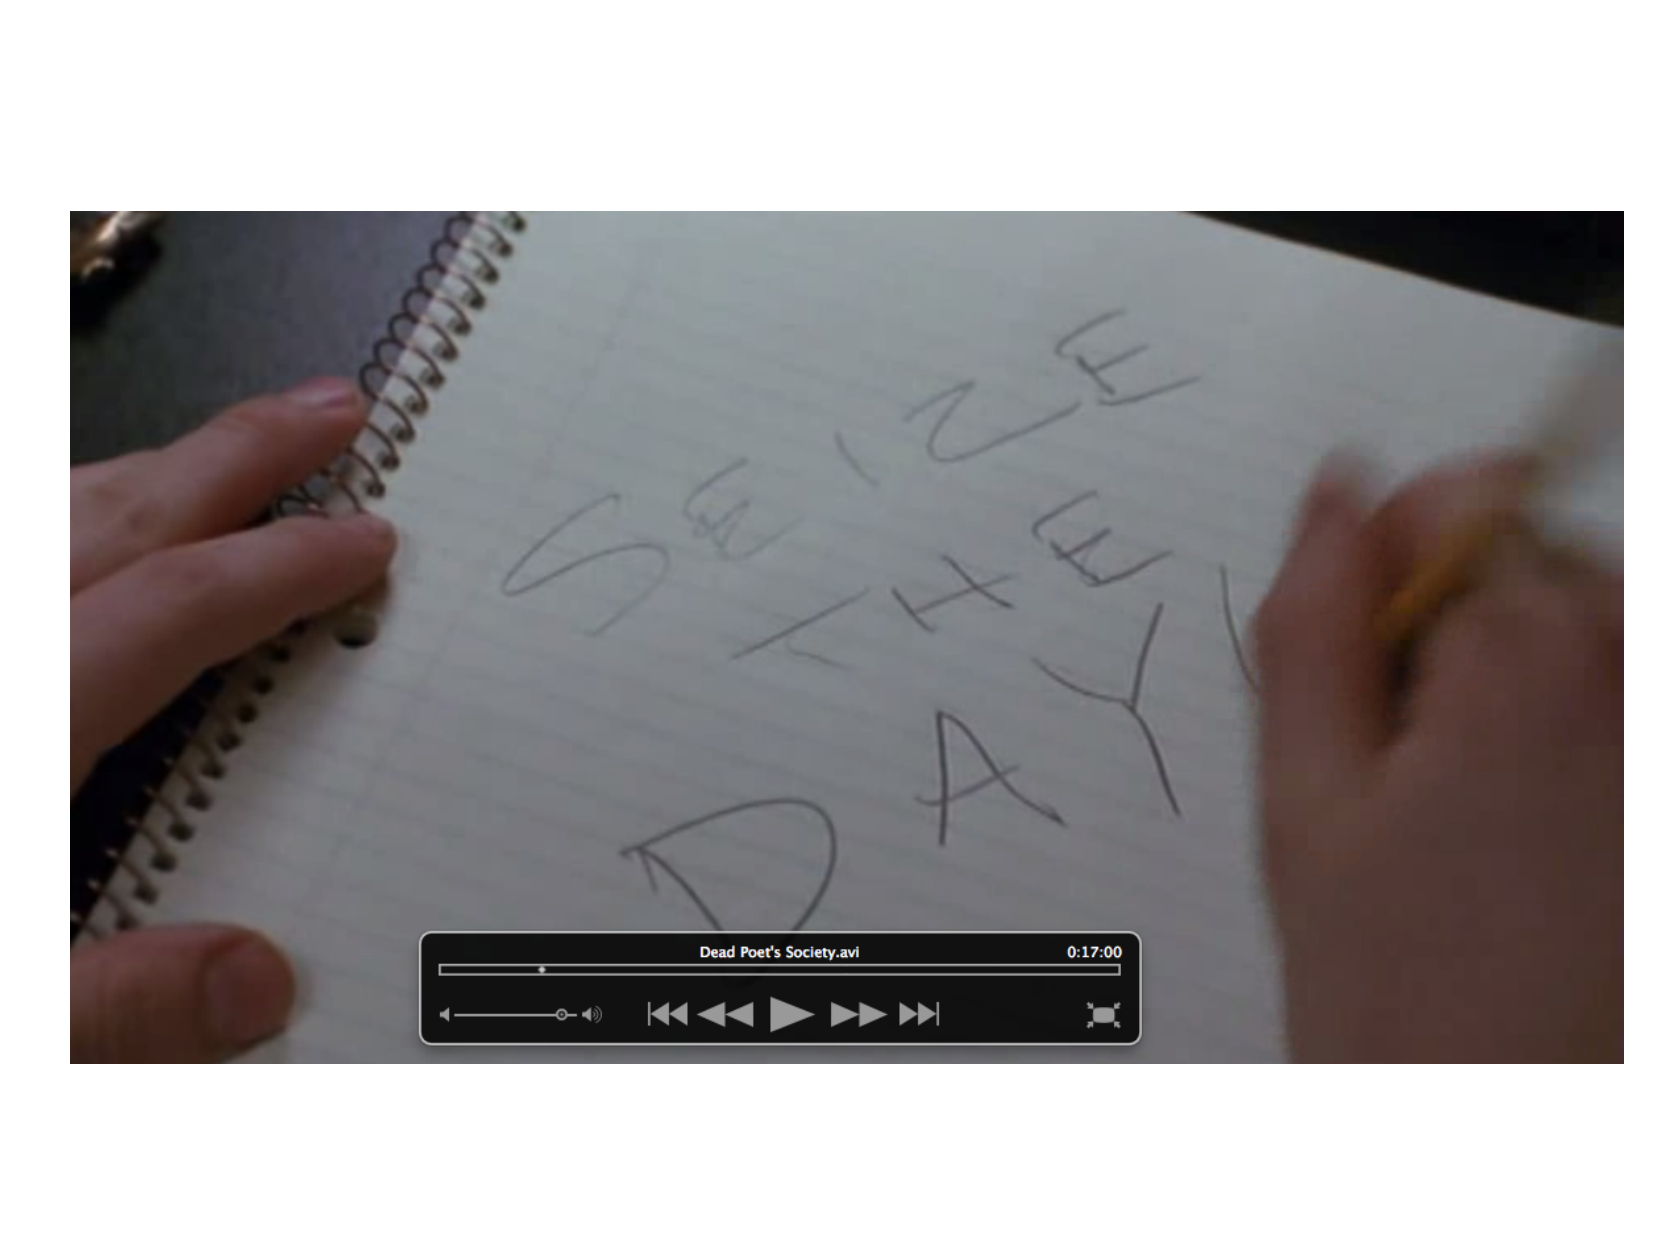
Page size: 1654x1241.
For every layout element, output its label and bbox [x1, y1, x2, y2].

picture [70, 211, 1624, 1064]
